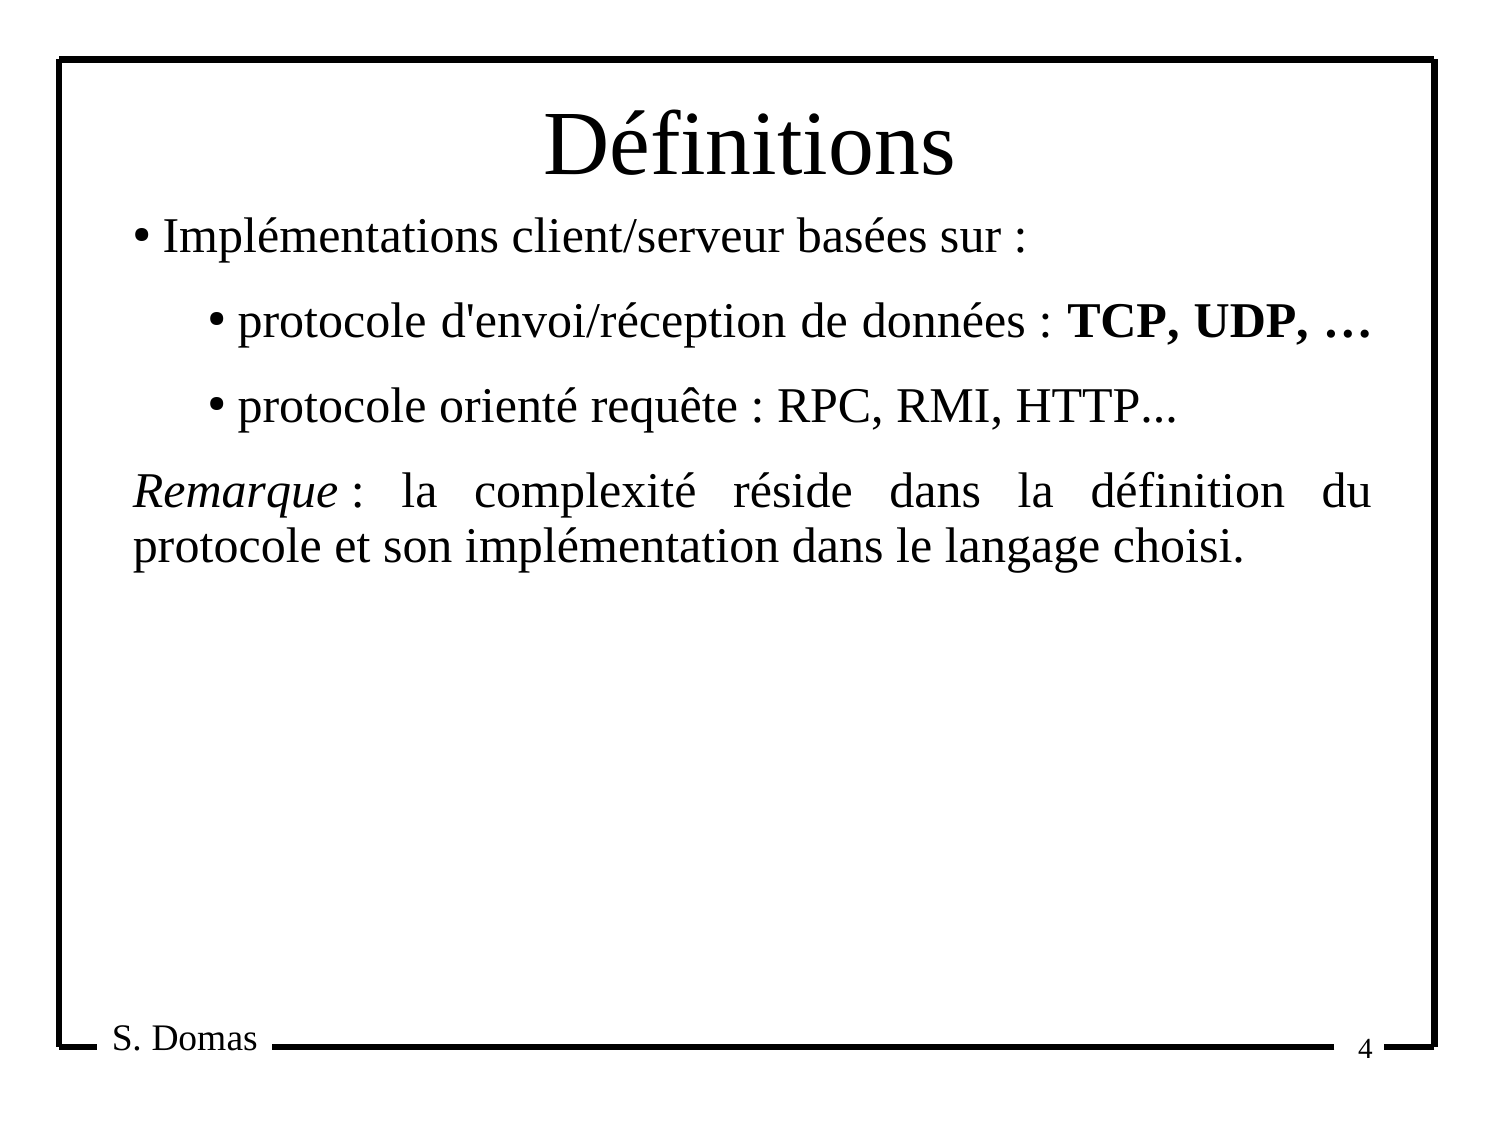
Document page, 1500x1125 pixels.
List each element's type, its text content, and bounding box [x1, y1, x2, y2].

text_box Implémentations client/serveur basées sur : protocole d'envoi/réception de données : TCP, UDP, … protocole orienté requête : RPC, RMI, HTTP... Remarque : la complexité réside dans la définition du protocole et son implémentation dans le langage choisi. [118, 238, 1388, 581]
title Définitions [112, 49, 1388, 238]
text_box S. Domas [97, 1009, 273, 1067]
